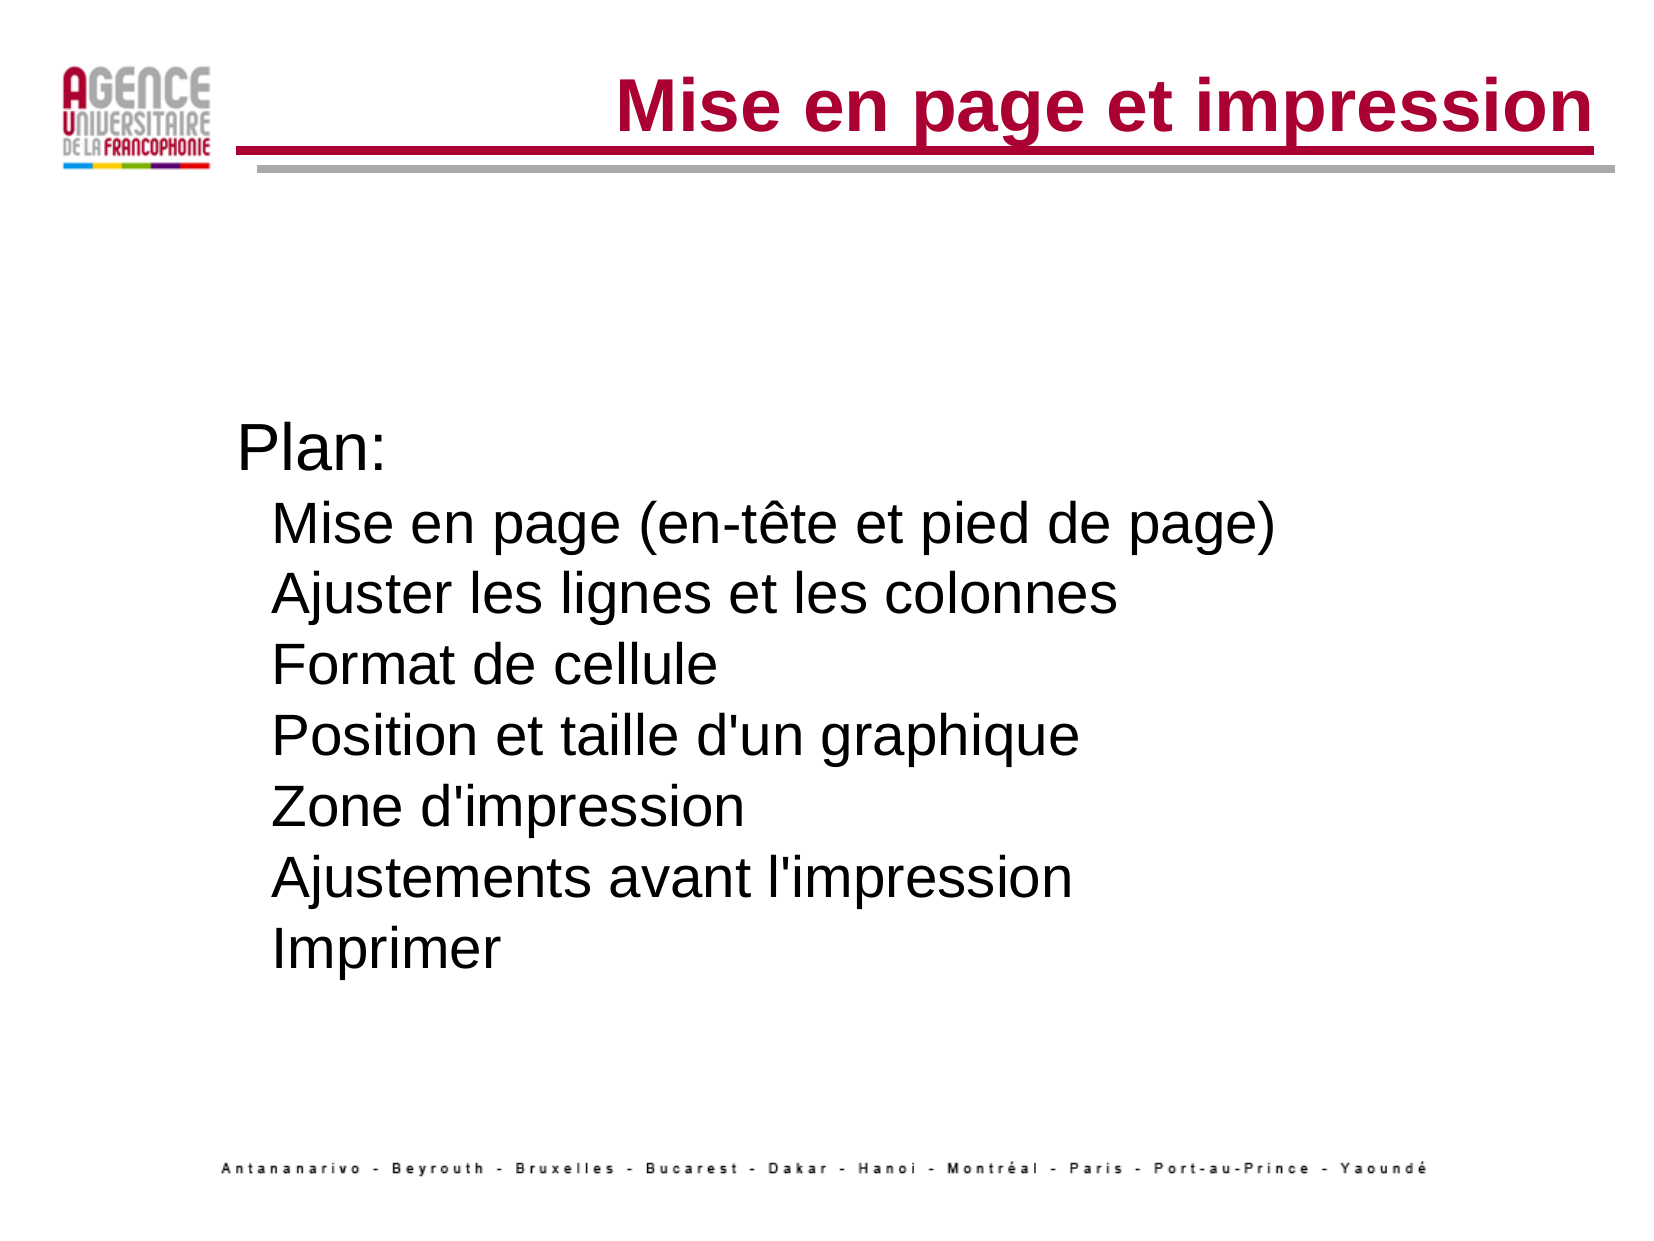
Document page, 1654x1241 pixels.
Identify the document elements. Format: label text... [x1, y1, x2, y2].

picture [29, 29, 1625, 1241]
subtitle Plan: Mise en page (en-tête et pied de page) Ajuster les lignes et les colonnes Format de cellule Position et taille d'un graphique Zone d'impression Ajustements avant l'impression Imprimer [236, 241, 1595, 1150]
title Mise en page et impression [236, 59, 1595, 151]
